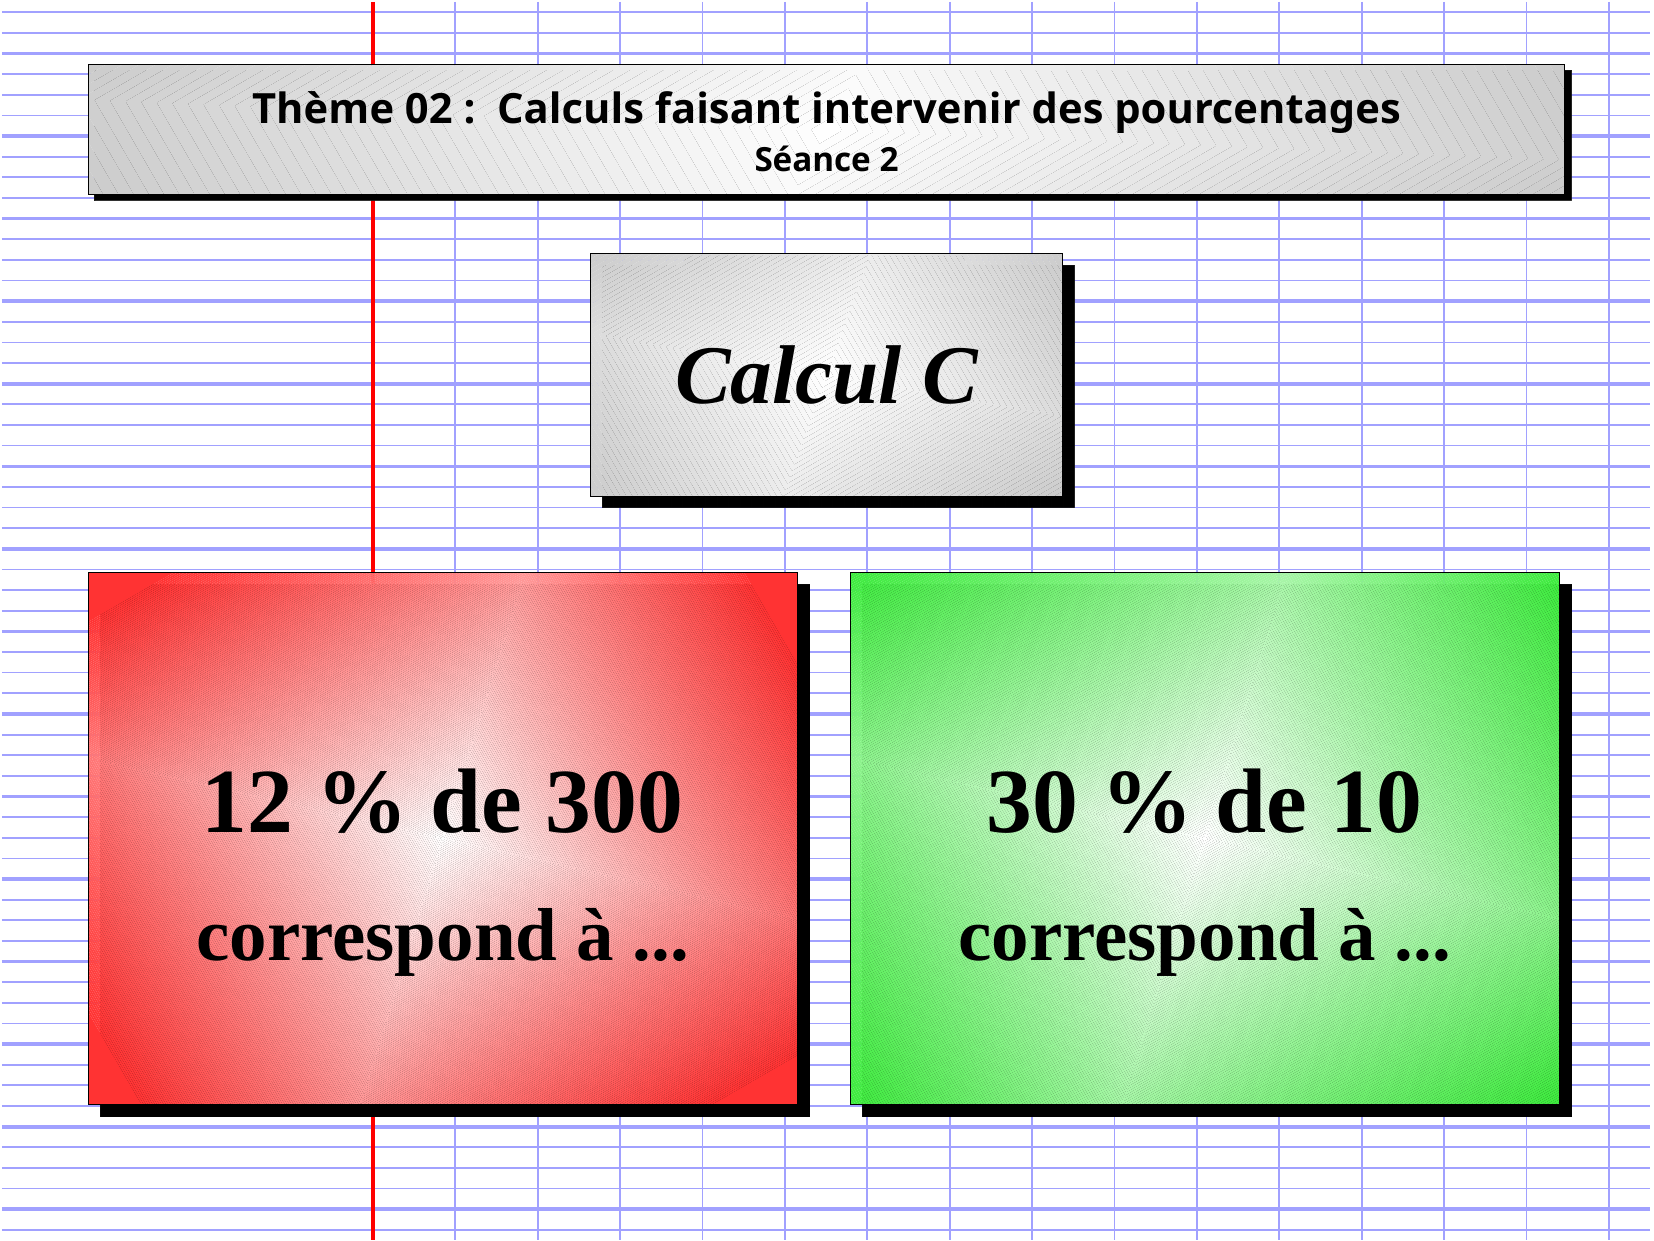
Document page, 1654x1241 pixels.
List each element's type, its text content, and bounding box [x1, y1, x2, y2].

text_box 12 % de 300 correspond à ... [88, 572, 798, 1105]
text_box Thème 02 : Calculs faisant intervenir des pourcentages Séance 2 [88, 64, 1565, 195]
text_box 30 % de 10 correspond à ... [850, 572, 1560, 1105]
picture [0, 0, 1654, 1241]
text_box Calcul C [590, 253, 1063, 497]
